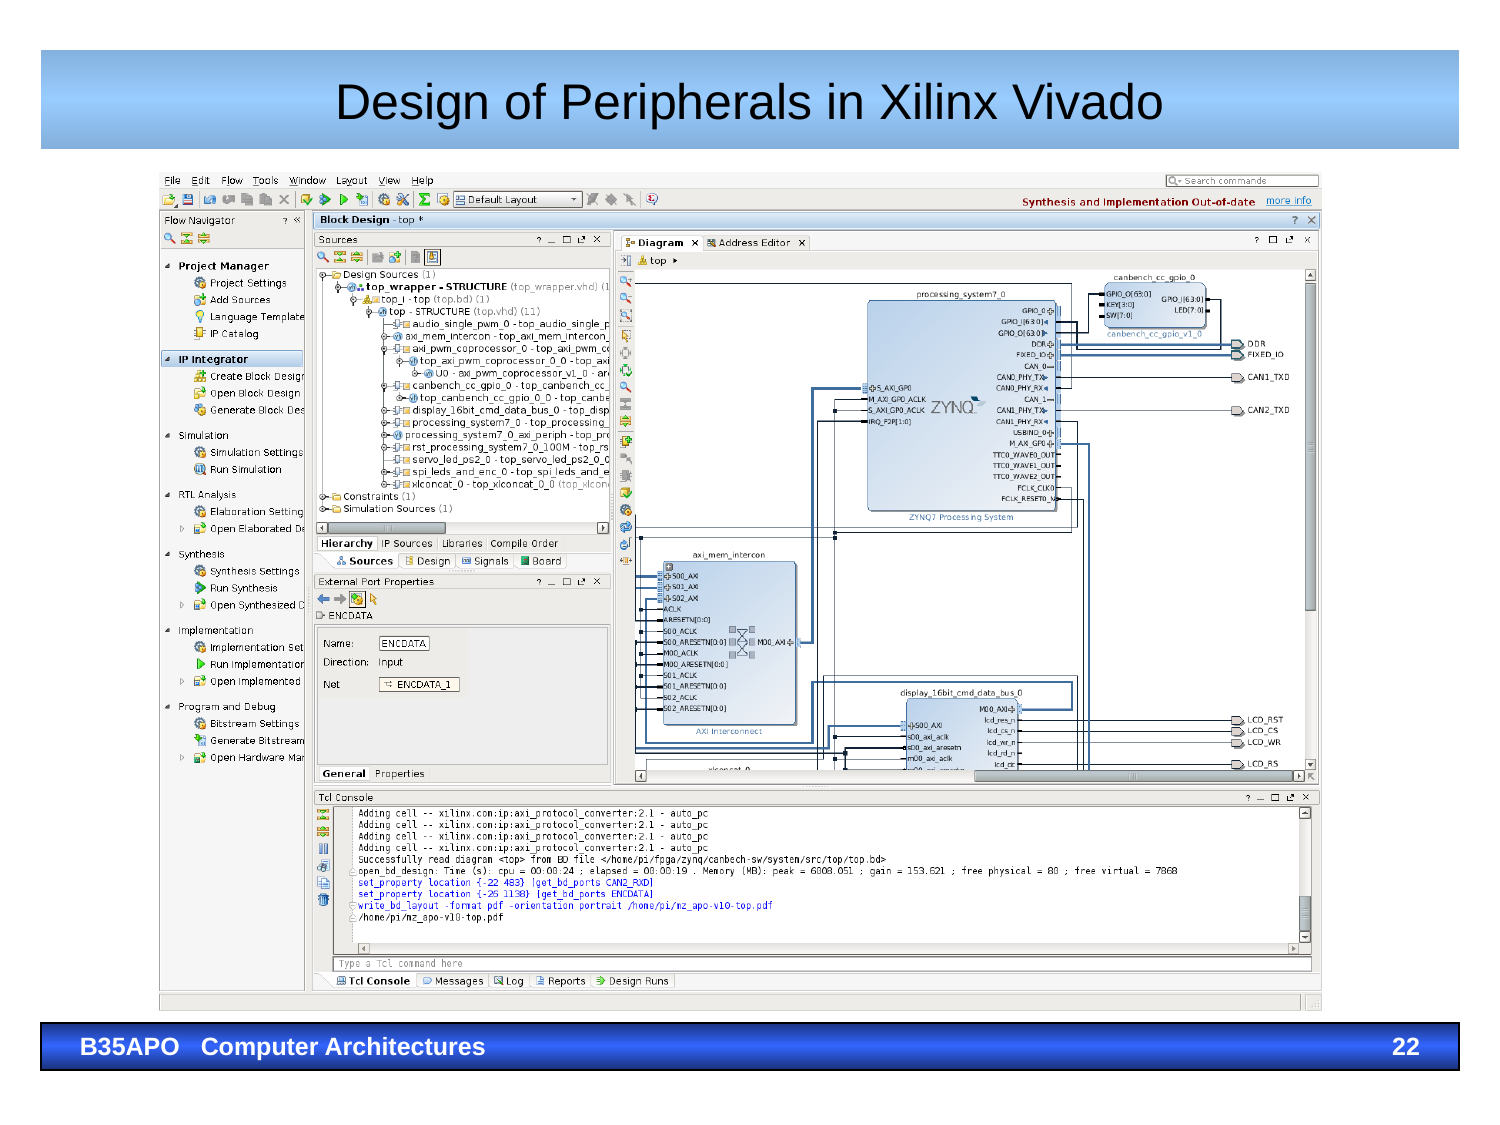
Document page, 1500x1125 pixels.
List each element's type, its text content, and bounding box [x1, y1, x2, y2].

footer B35APO Computer Architectures [64, 1023, 1424, 1071]
picture [159, 172, 1322, 1011]
slide_number <number> [1340, 1023, 1436, 1069]
title Design of Peripherals in Xilinx Vivado [41, 50, 1459, 149]
